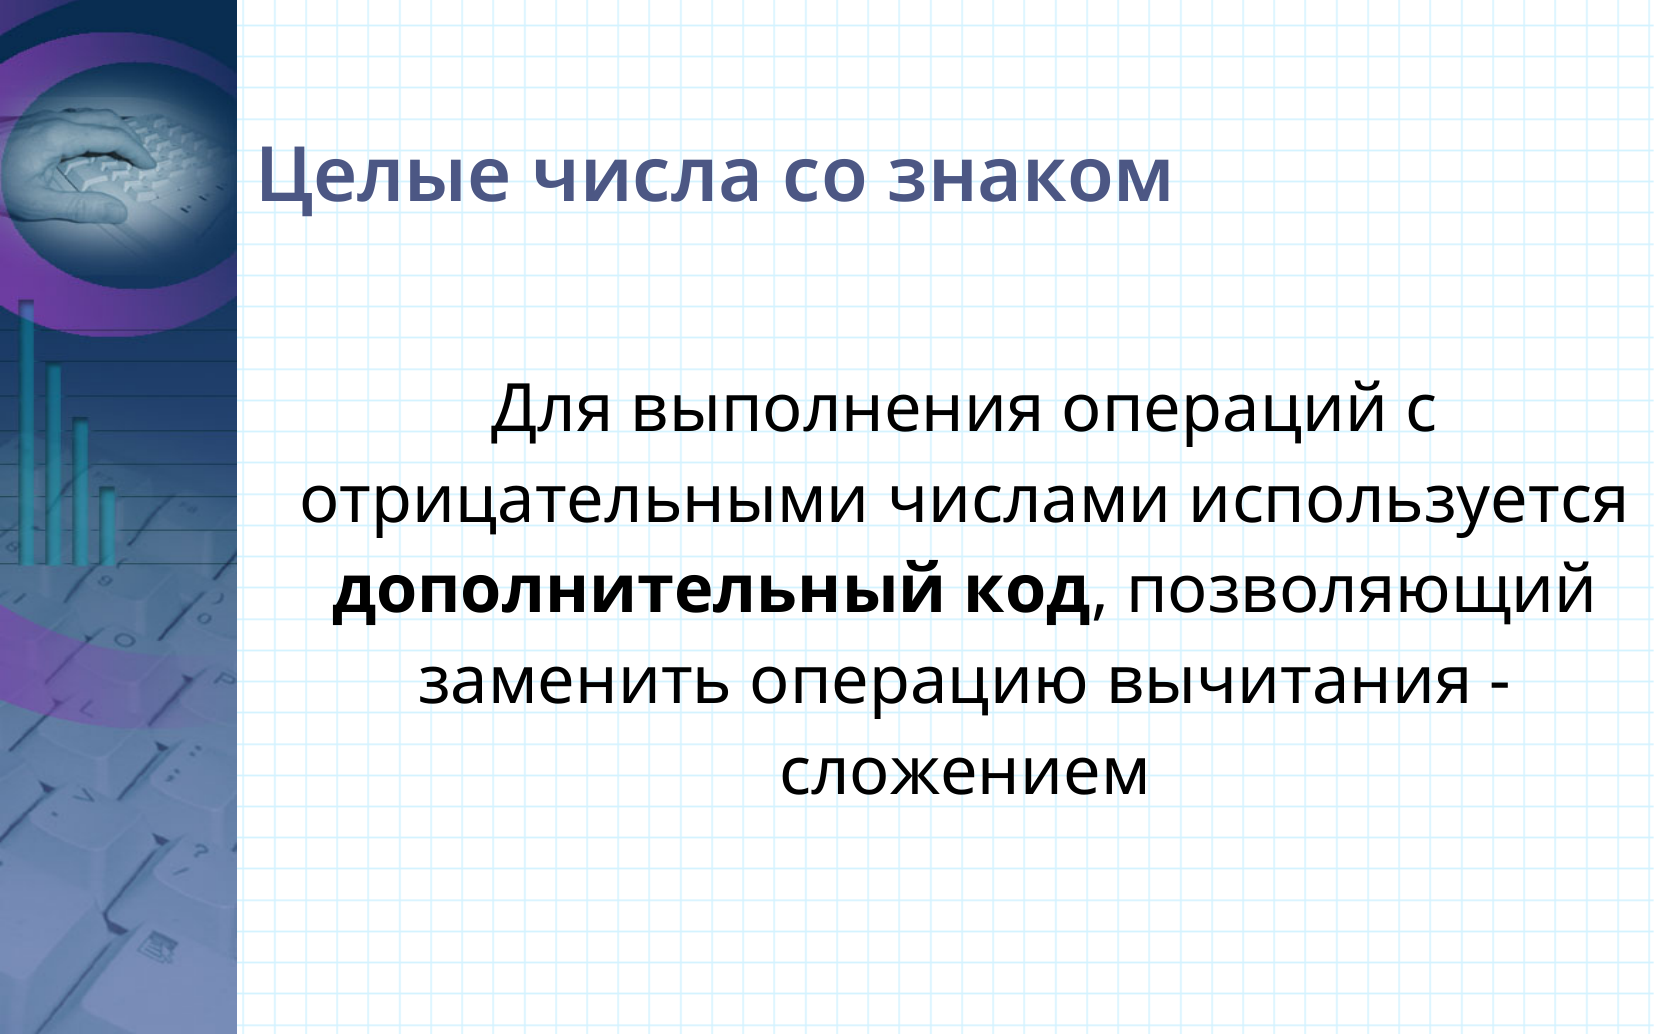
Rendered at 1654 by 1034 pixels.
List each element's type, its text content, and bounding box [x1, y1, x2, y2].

picture [0, 0, 1654, 1034]
subtitle Для выполнения операций с отрицательными числами используется дополнительный код, позволяющий заменить операцию вычитания - сложением [254, 287, 1640, 887]
title Целые числа со знаком [254, 85, 1640, 259]
